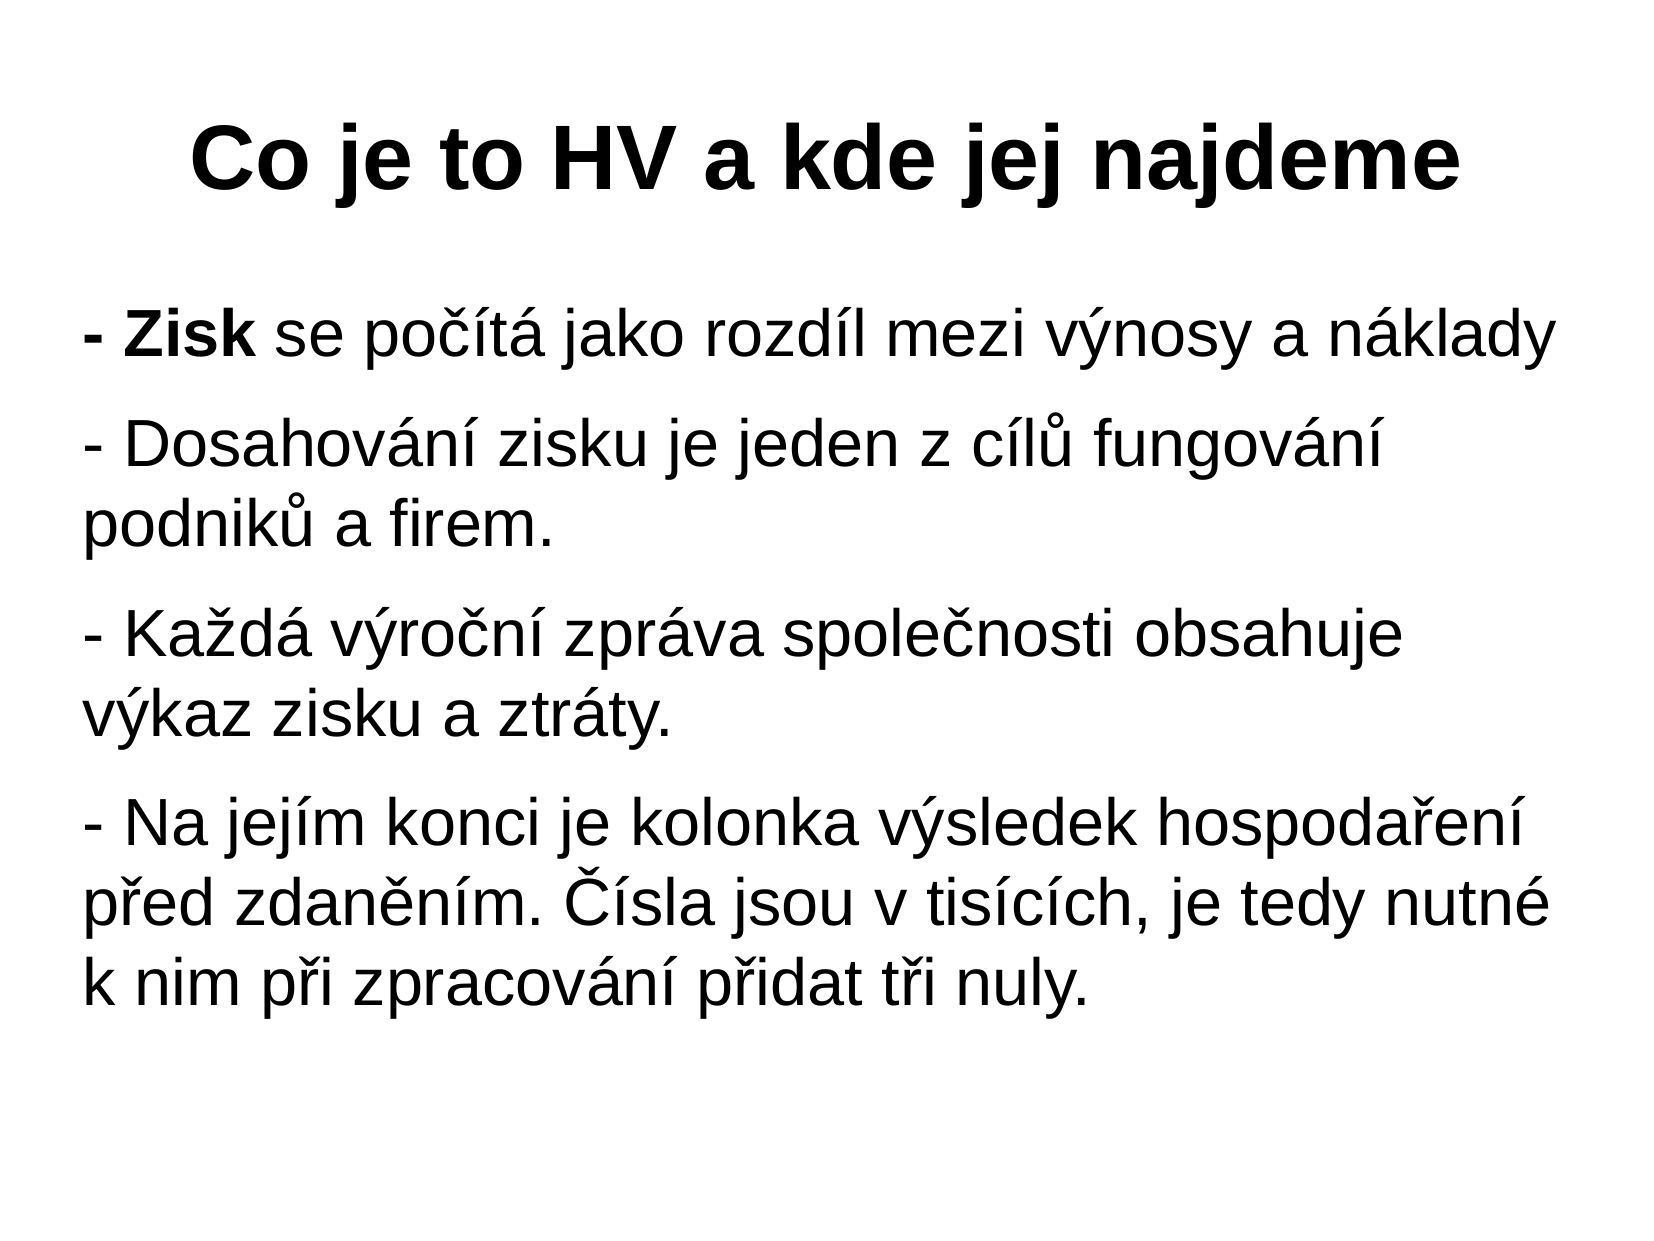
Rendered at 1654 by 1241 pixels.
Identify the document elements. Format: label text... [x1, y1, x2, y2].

list - Zisk se počítá jako rozdíl mezi výnosy a náklady - Dosahování zisku je jeden z cílů fungování podniků a firem. - Každá výroční zpráva společnosti obsahuje výkaz zisku a ztráty. - Na jejím konci je kolonka výsledek hospodaření před zdaněním. Čísla jsou v tisících, je tedy nutné k nim při zpracování přidat tři nuly. [82, 290, 1571, 1109]
title Co je to HV a kde jej najdeme [82, 49, 1571, 257]
